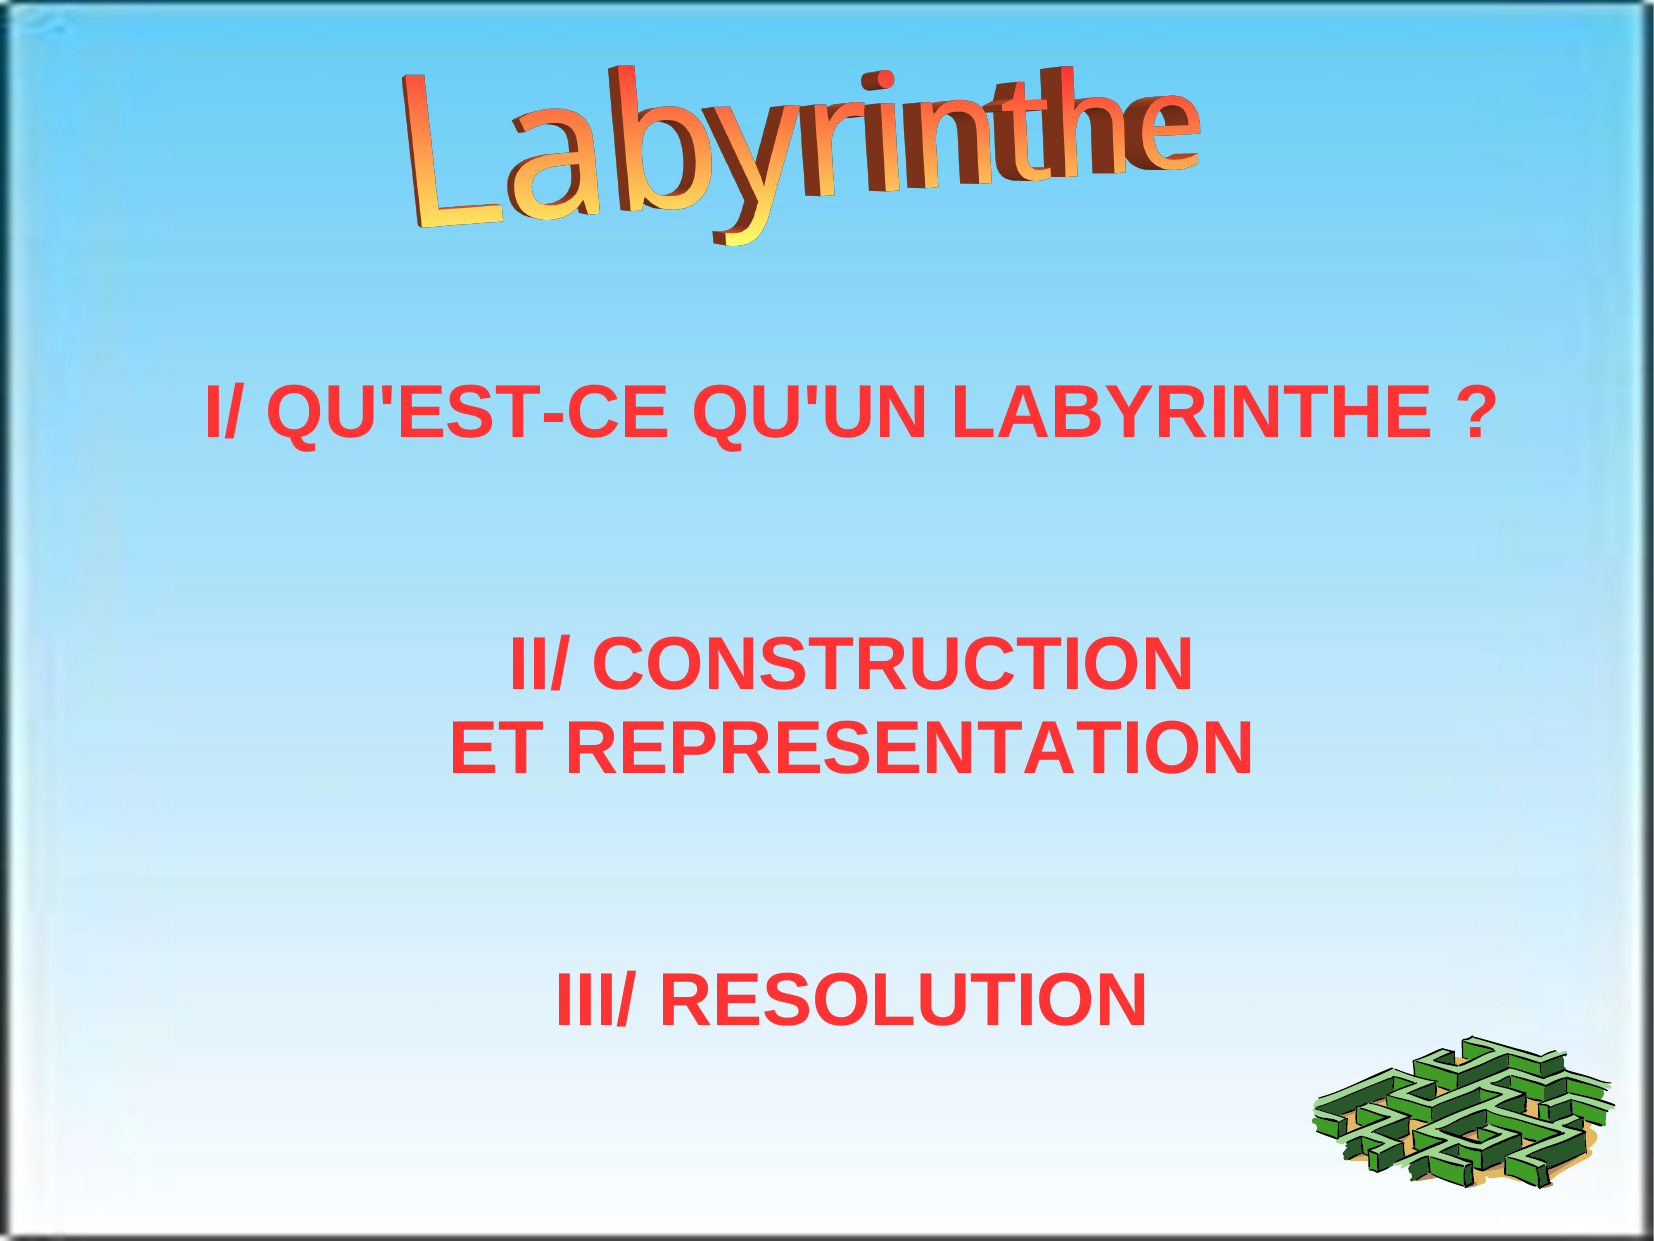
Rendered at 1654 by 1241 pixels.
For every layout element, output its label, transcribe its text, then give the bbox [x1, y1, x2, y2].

picture [0, 0, 1654, 1241]
list I/ QU'EST-CE QU'UN LABYRINTHE ? II/ CONSTRUCTION ET REPRESENTATION III/ RESOLUTION [115, 369, 1507, 1152]
